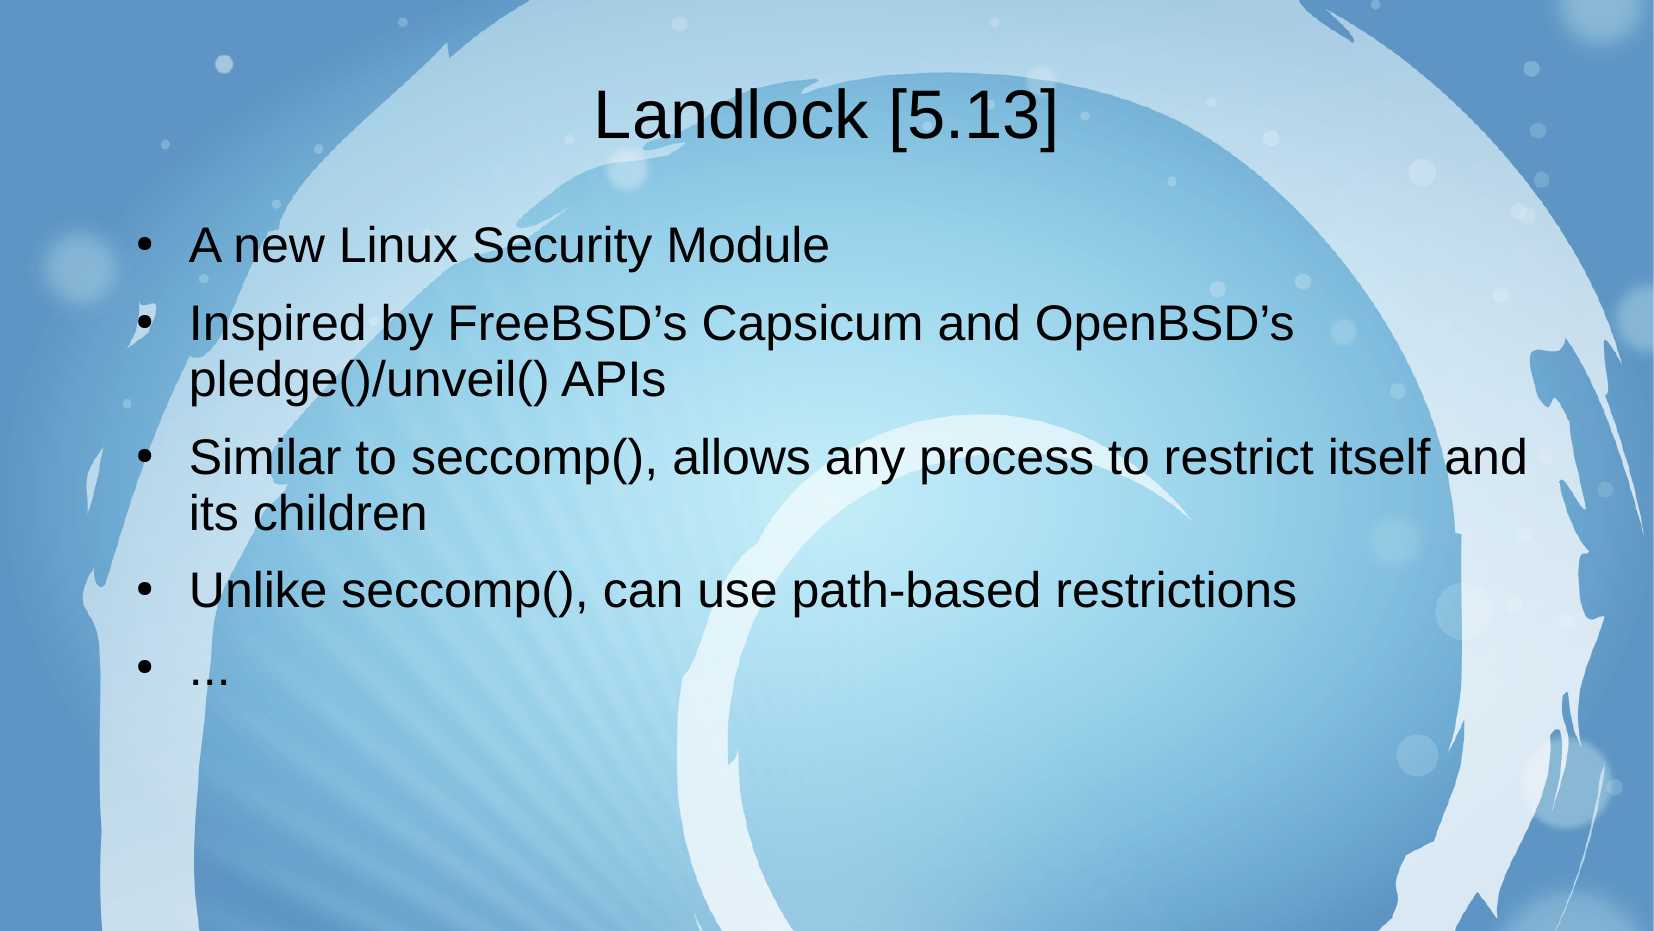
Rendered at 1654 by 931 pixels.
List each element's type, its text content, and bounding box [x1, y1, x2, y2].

title Landlock [5.13] [118, 37, 1536, 193]
list A new Linux Security Module Inspired by FreeBSD’s Capsicum and OpenBSD’s pledge()/unveil() APIs Similar to seccomp(), allows any process to restrict itself and its children Unlike seccomp(), can use path-based restrictions ... [118, 217, 1536, 832]
picture [0, 0, 1654, 931]
